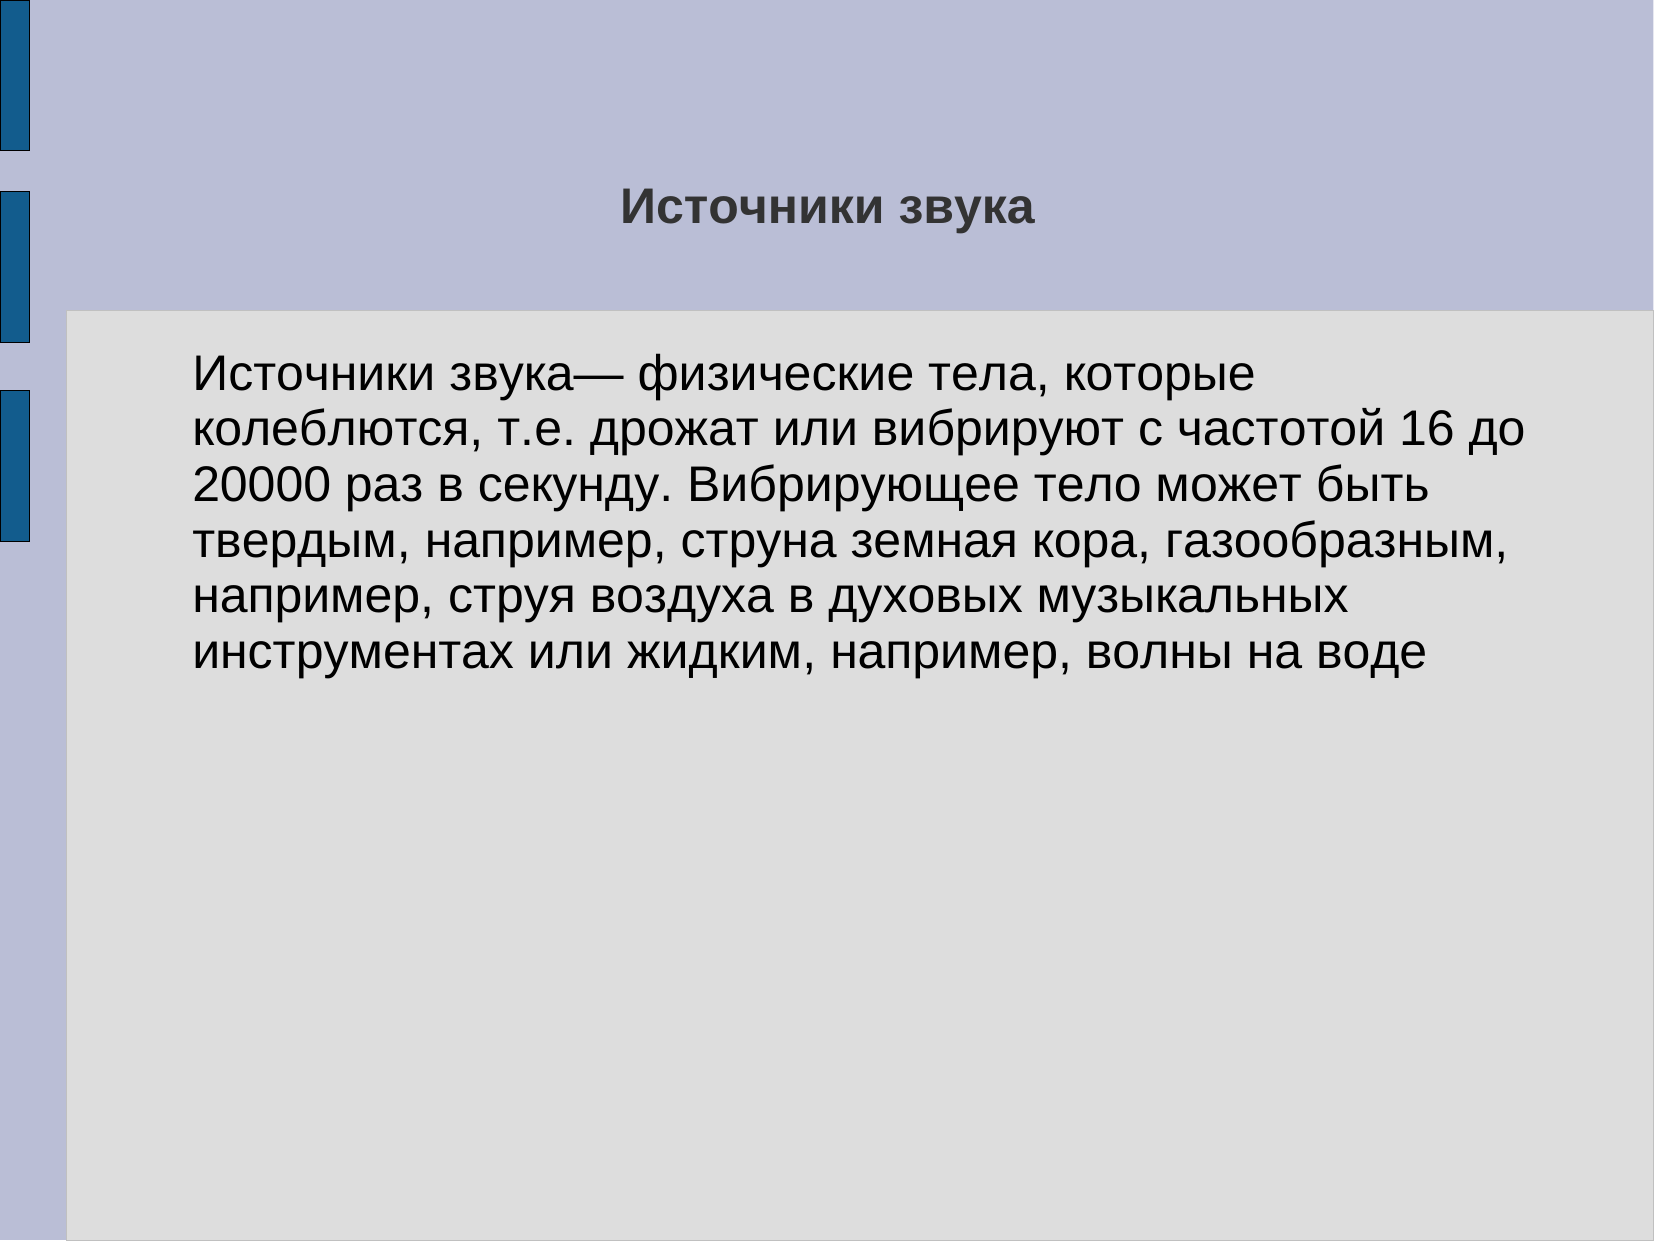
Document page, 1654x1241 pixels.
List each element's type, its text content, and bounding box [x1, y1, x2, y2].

list Источники звука— физические тела, которые колеблются, т.е. дрожат или вибрируют с частотой 16 до 20000 раз в секунду. Вибрирующее тело может быть твердым, например, струна земная кора, газообразным, например, струя воздуха в духовых музыкальных инструментах или жидким, например, волны на воде [121, 344, 1534, 1127]
title Источники звука [121, 102, 1534, 310]
